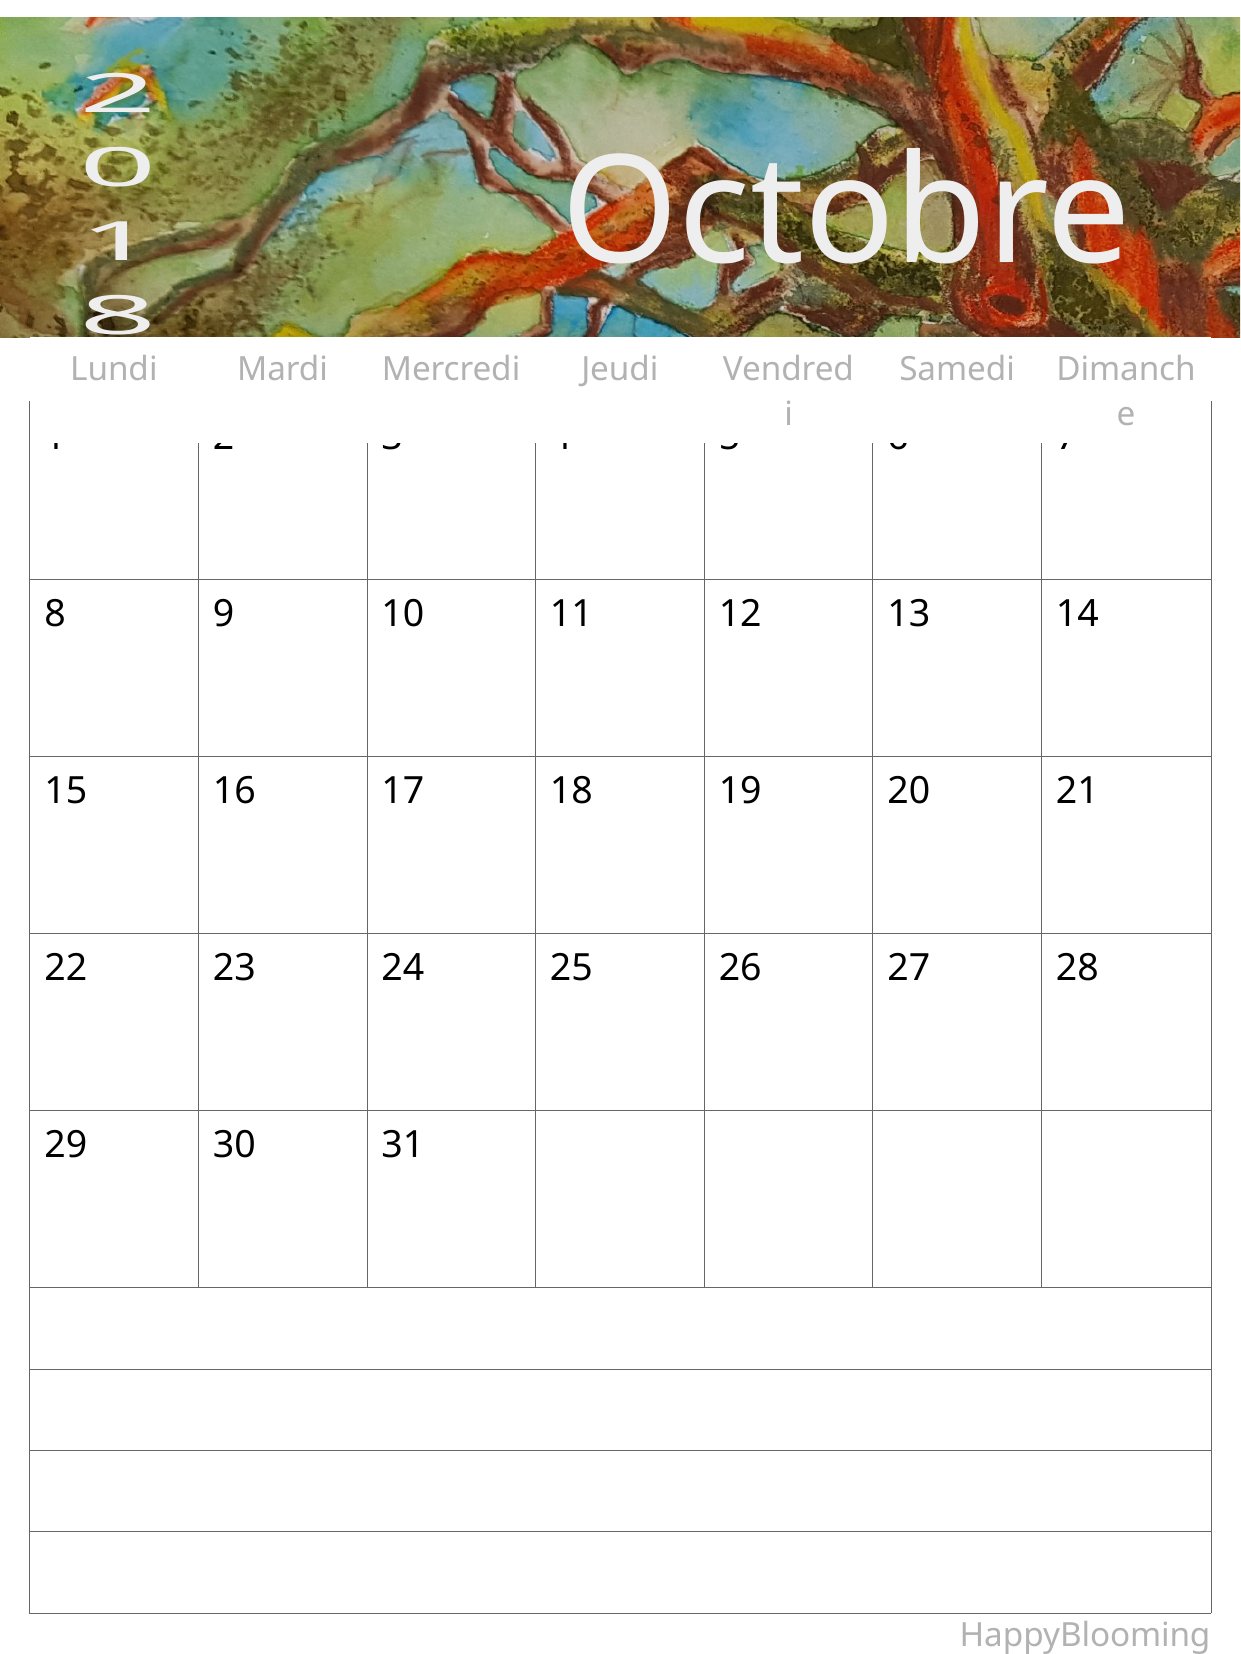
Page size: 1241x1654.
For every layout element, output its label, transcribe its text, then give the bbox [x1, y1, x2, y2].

table_header Jeudi [536, 347, 704, 443]
table_header Samedi [873, 347, 1042, 443]
table_cell 24 [368, 934, 535, 1110]
picture [0, 17, 1241, 338]
table_cell 13 [873, 580, 1041, 756]
table_cell 9 [199, 580, 367, 756]
table_cell 8 [30, 580, 198, 756]
table_header 3 [368, 443, 535, 579]
table_cell 21 [1042, 757, 1211, 933]
table_cell 22 [30, 934, 198, 1110]
table_cell 18 [536, 757, 704, 933]
table_cell 12 [705, 580, 872, 756]
table_cell 16 [199, 757, 367, 933]
table_cell 25 [536, 934, 704, 1110]
table_cell 29 [30, 1111, 198, 1287]
table_header Mardi [198, 337, 367, 443]
table_header 1 [30, 443, 198, 579]
text_box 2018 [59, 47, 178, 303]
table_cell 26 [705, 934, 872, 1110]
table_header Vendredi [704, 347, 873, 443]
table_cell 20 [873, 757, 1041, 933]
table_header 7 [1042, 443, 1211, 579]
table_cell [30, 1532, 1211, 1613]
table_cell 10 [368, 580, 535, 756]
text_box Octobre [248, 94, 1146, 347]
table_cell 31 [368, 1111, 535, 1287]
table_header 6 [873, 443, 1041, 579]
table_header Mercredi [367, 347, 536, 443]
table_cell [30, 1370, 1211, 1450]
table_cell [705, 1111, 872, 1287]
table_header 2 [199, 443, 367, 579]
table_cell [873, 1111, 1041, 1287]
table_header [30, 1288, 1211, 1369]
table_cell 14 [1042, 580, 1211, 756]
table_cell 30 [199, 1111, 367, 1287]
table_header Dimanche [1042, 337, 1211, 443]
table_header 5 [705, 443, 872, 579]
table_cell 23 [199, 934, 367, 1110]
table_cell [536, 1111, 704, 1287]
table_cell 28 [1042, 934, 1211, 1110]
table_cell 19 [705, 757, 872, 933]
table_cell 11 [536, 580, 704, 756]
table_header 6 [893, 443, 903, 447]
table_cell [30, 1451, 1211, 1531]
table_cell 27 [873, 934, 1041, 1110]
table_cell [1042, 1111, 1211, 1287]
text_box HappyBlooming [944, 1603, 1241, 1654]
table_cell 15 [30, 757, 198, 933]
table_cell 17 [368, 757, 535, 933]
table_header Lundi [30, 337, 198, 443]
table_header 4 [536, 443, 704, 579]
